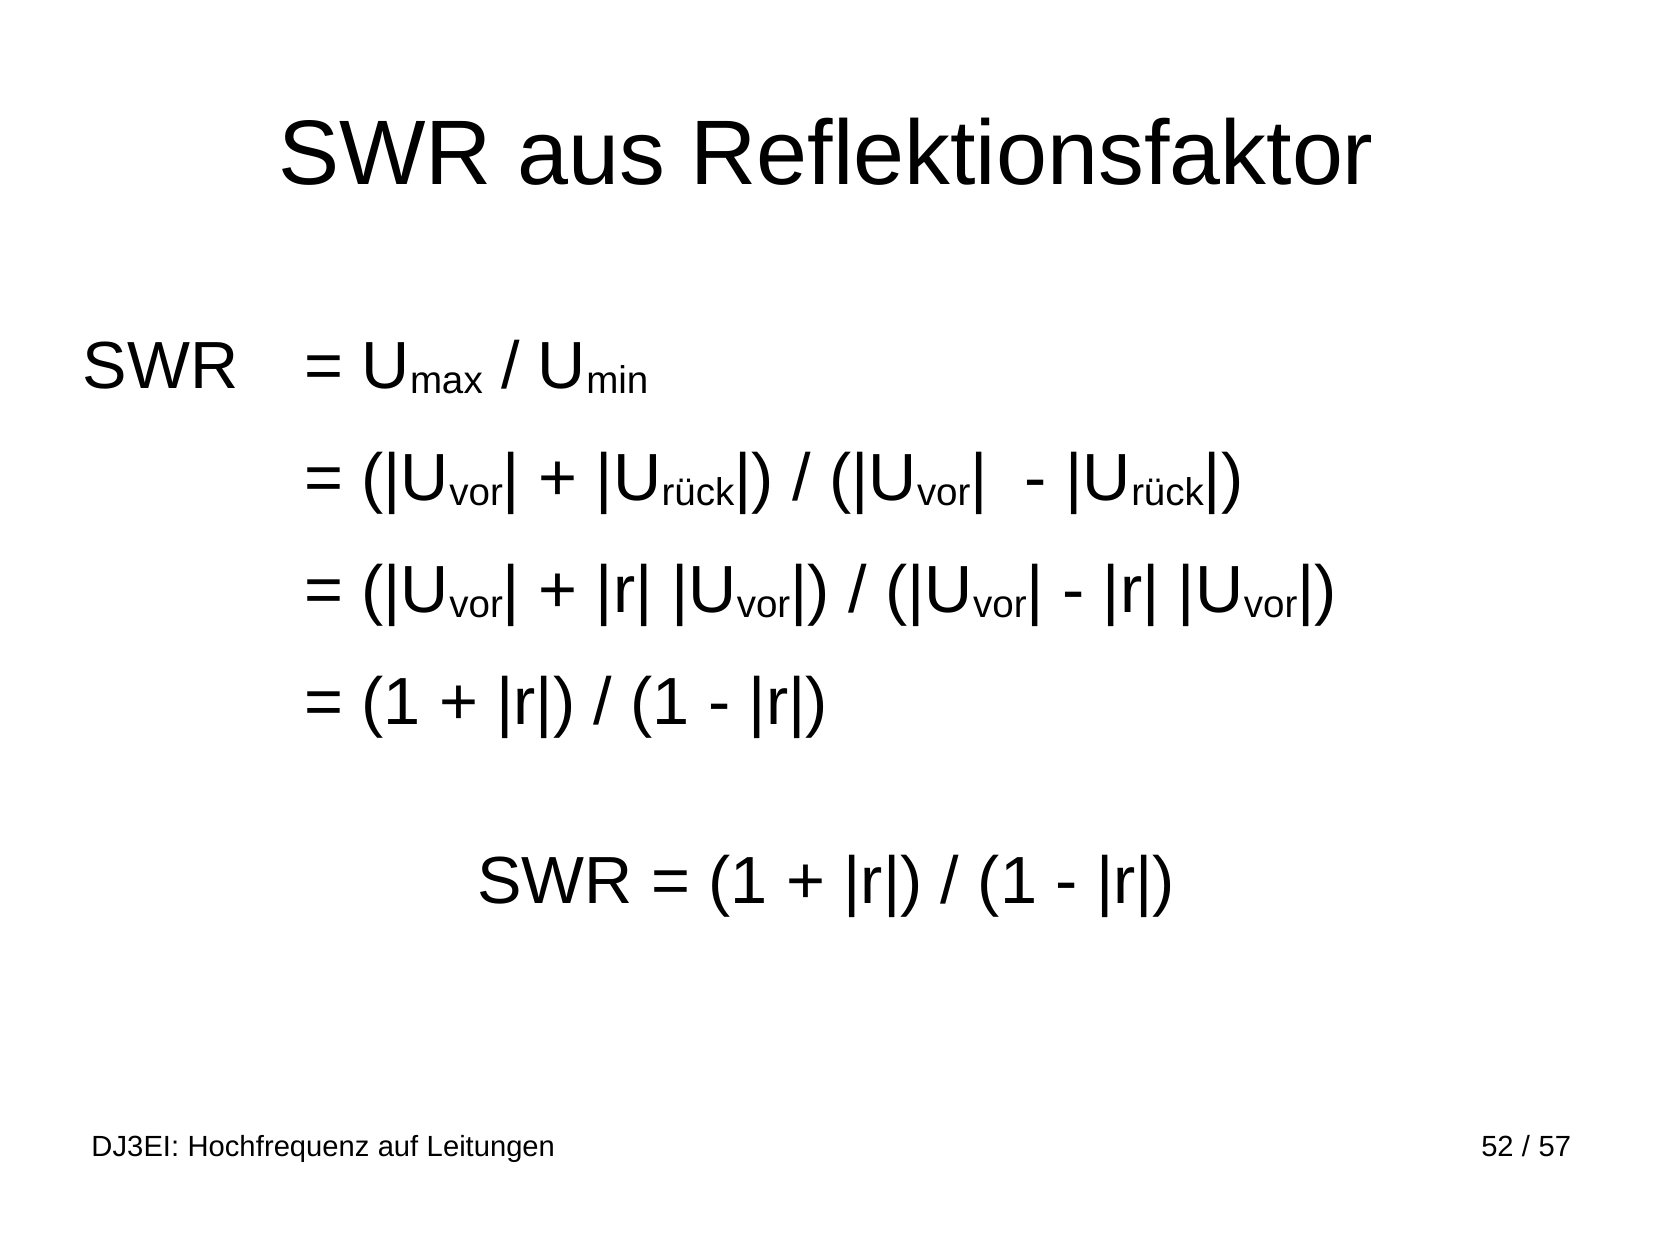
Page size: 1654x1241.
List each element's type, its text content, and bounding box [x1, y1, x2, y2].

list SWR = Umax / Umin = (|Uvor| + |Urück|) / (|Uvor| - |Urück|) = (|Uvor| + |r| |Uvor|) / (|Uvor| - |r| |Uvor|) = (1 + |r|) / (1 - |r|) SWR = (1 + |r|) / (1 - |r|) [82, 290, 1571, 1010]
title SWR aus Reflektionsfaktor [82, 49, 1571, 257]
